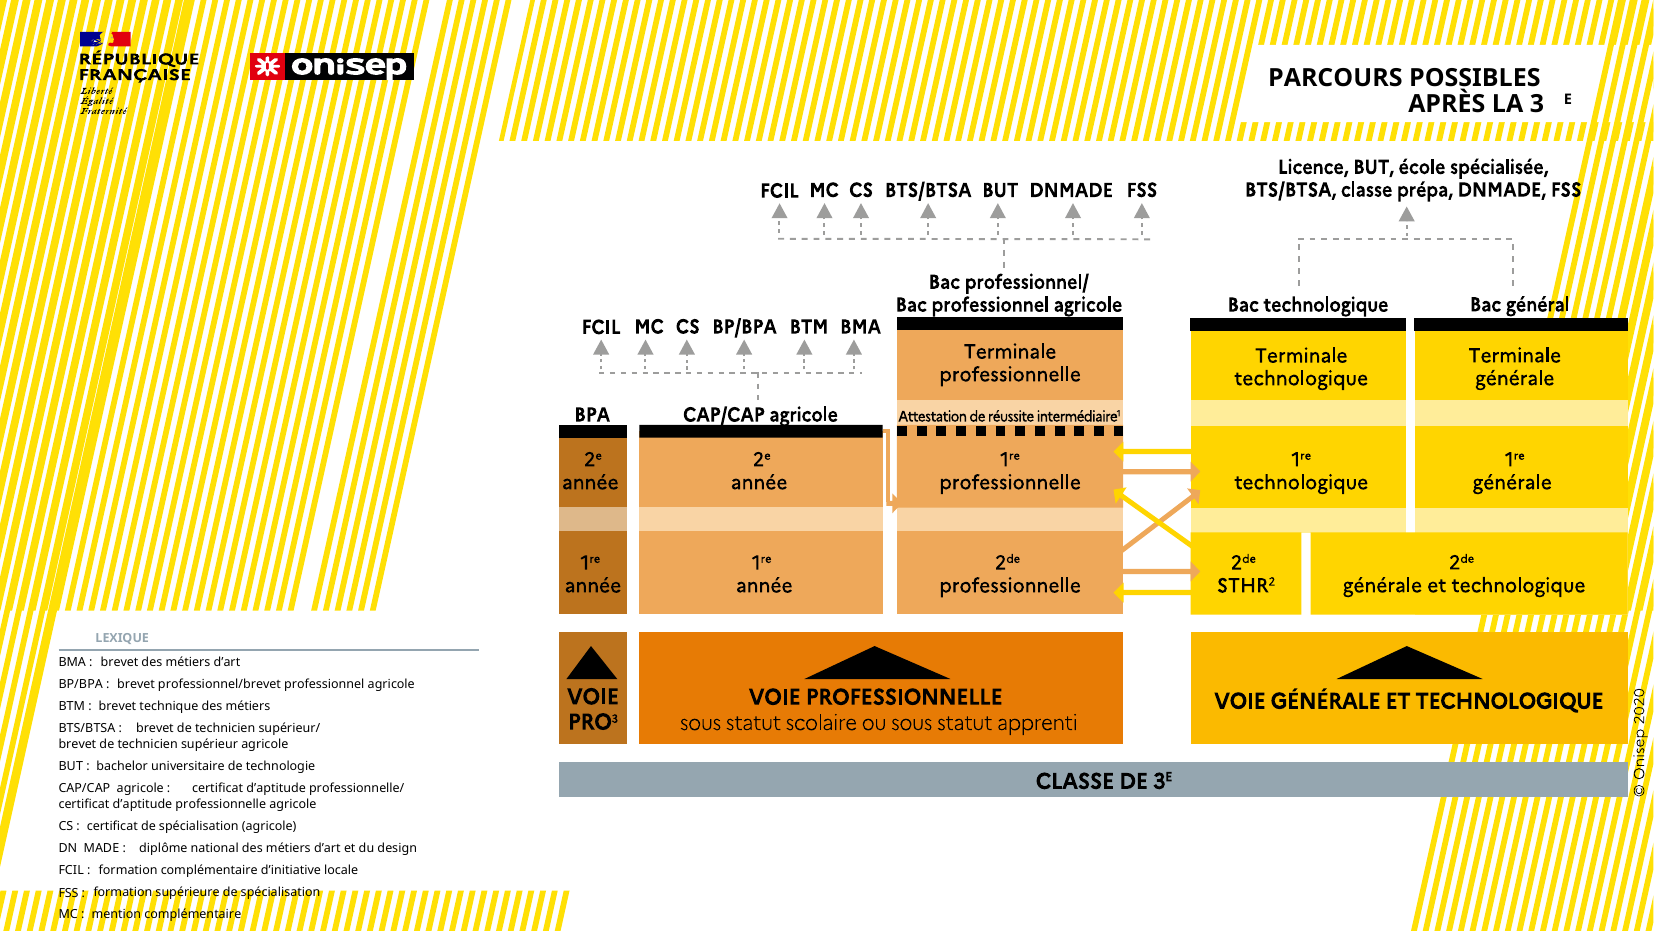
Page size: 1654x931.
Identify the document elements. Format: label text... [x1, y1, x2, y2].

text_box [596, 407, 610, 422]
text_box [936, 182, 958, 198]
text_box [811, 182, 824, 198]
text_box [791, 183, 799, 198]
text_box CAP/CAP agricole : [58, 779, 186, 795]
text_box [969, 300, 1000, 312]
text_box [1622, 787, 1654, 931]
text_box [1286, 182, 1296, 197]
text_box [1378, 159, 1389, 174]
text_box [816, 203, 833, 219]
text_box [1515, 163, 1549, 178]
text_box [559, 632, 627, 744]
text_box [1492, 300, 1501, 312]
text_box [770, 410, 779, 422]
text_box formation complémentaire d’initiative locale [95, 861, 438, 880]
text_box [498, 0, 1654, 931]
text_box [984, 182, 993, 198]
text_box [559, 425, 627, 614]
text_box [0, 0, 66, 296]
text_box [1282, 296, 1302, 312]
text_box [592, 319, 605, 335]
text_box [683, 406, 710, 423]
text_box PARCOURS POSSIBLES [1268, 59, 1554, 92]
text_box [1229, 297, 1248, 312]
text_box [0, 0, 43, 191]
text_box E [1563, 88, 1573, 108]
text_box [1067, 278, 1077, 290]
text_box [1356, 300, 1367, 317]
text_box certificat d’aptitude professionnelle agricole [58, 795, 394, 815]
text_box [754, 319, 764, 334]
text_box [828, 410, 838, 422]
text_box [1503, 182, 1517, 197]
text_box [1368, 300, 1388, 313]
text_box bachelor universitaire de technologie [93, 757, 382, 776]
text_box [1389, 170, 1394, 178]
text_box certificat de spécialisation (agricole) [86, 817, 363, 836]
text_box [0, 0, 219, 867]
text_box [1046, 278, 1056, 289]
text_box [322, 0, 465, 611]
text_box [1355, 159, 1364, 174]
text_box [845, 339, 862, 355]
text_box [853, 319, 866, 334]
text_box [678, 339, 695, 355]
text_box [123, 0, 430, 611]
text_box brevet professionnel/brevet professionnel agricole [113, 674, 502, 694]
text_box [1330, 300, 1351, 317]
text_box BMA : [58, 653, 97, 672]
text_box [0, 0, 31, 138]
text_box [1001, 300, 1012, 312]
text_box [636, 319, 649, 334]
text_box [88, 0, 230, 611]
text_box [1471, 297, 1481, 312]
text_box [1356, 185, 1365, 197]
text_box [1034, 300, 1044, 312]
text_box [791, 319, 801, 334]
text_box [1271, 300, 1281, 312]
text_box [1246, 182, 1256, 197]
text_box formation supérieure de spécialisation [90, 883, 387, 902]
text_box brevet technique des métiers [95, 696, 329, 716]
text_box [1034, 278, 1045, 290]
text_box BP/BPA : [58, 675, 113, 694]
text_box BTS/BTSA : [58, 719, 132, 735]
text_box mention complémentaire [88, 905, 285, 924]
text_box [583, 319, 591, 334]
text_box [1303, 300, 1324, 312]
text_box [944, 300, 962, 312]
text_box [1075, 182, 1089, 198]
text_box [369, 0, 512, 611]
text_box diplôme national des métiers d’art et du design [135, 839, 502, 859]
text_box [920, 203, 937, 219]
text_box [896, 182, 918, 198]
text_box [917, 300, 927, 312]
text_box [346, 0, 489, 611]
text_box [1090, 182, 1102, 198]
text_box [358, 0, 500, 611]
text_box FCIL : [58, 861, 95, 880]
text_box brevet de technicien supérieur agricole [58, 735, 357, 754]
text_box certificat d’aptitude professionnelle/ [188, 779, 474, 798]
text_box [886, 182, 896, 198]
text_box [1057, 278, 1066, 289]
text_box BTM : [58, 697, 95, 716]
text_box [0, 0, 78, 349]
text_box [714, 319, 723, 334]
text_box [1296, 182, 1337, 200]
text_box [1045, 182, 1057, 198]
text_box [587, 407, 597, 422]
text_box [761, 183, 770, 198]
text_box LEXIQUE [95, 628, 150, 645]
text_box brevet des métiers d’art [97, 652, 292, 672]
text_box [826, 182, 839, 198]
text_box [1024, 300, 1033, 312]
text_box [1410, 186, 1416, 197]
text_box [1263, 298, 1271, 312]
text_box [962, 296, 970, 312]
text_box FSS : [58, 883, 90, 902]
text_box [1482, 300, 1491, 312]
text_box [1279, 159, 1292, 174]
text_box [852, 203, 870, 219]
text_box [1007, 182, 1018, 198]
text_box [897, 297, 916, 312]
text_box [1399, 163, 1430, 175]
text_box [1249, 300, 1259, 312]
text_box [995, 182, 1006, 198]
text_box [1031, 182, 1043, 198]
text_box [651, 318, 664, 334]
text_box [0, 890, 1418, 931]
text_box [1366, 159, 1377, 175]
text_box [770, 182, 783, 199]
text_box [1645, 893, 1654, 931]
text_box MC : [58, 905, 88, 924]
text_box [1128, 182, 1136, 198]
text_box [111, 0, 254, 611]
text_box [1473, 182, 1486, 197]
text_box [771, 203, 788, 219]
text_box [1082, 273, 1089, 293]
text_box [1104, 182, 1112, 198]
text_box [0, 0, 55, 243]
text_box [763, 319, 777, 334]
text_box [1506, 296, 1526, 317]
text_box [1060, 182, 1074, 198]
text_box [1450, 163, 1458, 175]
text_box [334, 0, 477, 611]
text_box [1398, 206, 1415, 222]
text_box [725, 319, 735, 334]
text_box [1416, 181, 1426, 198]
text_box DN MADE : [58, 839, 135, 858]
text_box [1293, 163, 1323, 175]
text_box [814, 319, 827, 334]
text_box [593, 339, 610, 355]
text_box [1112, 300, 1122, 312]
text_box [612, 319, 621, 334]
text_box [1459, 182, 1472, 197]
text_box APRÈS LA 3 [1408, 85, 1546, 118]
text_box [1532, 182, 1546, 200]
text_box [1065, 203, 1082, 219]
text_box [1324, 163, 1349, 178]
text_box [1435, 163, 1445, 175]
text_box [0, 0, 8, 32]
text_box [734, 318, 752, 338]
text_box [99, 0, 242, 611]
text_box [926, 182, 936, 198]
text_box [1427, 185, 1453, 202]
text_box [0, 0, 19, 85]
text_box [1075, 301, 1081, 312]
text_box [1633, 840, 1654, 931]
text_box [637, 339, 654, 355]
text_box [1459, 163, 1490, 179]
text_box CS : [58, 817, 86, 836]
text_box [676, 318, 700, 334]
text_box [1366, 185, 1392, 198]
text_box [1256, 182, 1278, 198]
text_box [1136, 182, 1147, 198]
text_box [1278, 181, 1285, 201]
text_box [1013, 300, 1022, 312]
text_box [867, 319, 881, 334]
text_box [918, 181, 925, 201]
text_box [639, 632, 1123, 744]
text_box [802, 410, 823, 422]
text_box [841, 319, 851, 334]
text_box [311, 0, 453, 611]
text_box [1552, 182, 1571, 198]
text_box [958, 182, 972, 198]
text_box [1341, 185, 1351, 198]
text_box [1086, 300, 1107, 312]
text_box [1398, 185, 1409, 202]
text_box [736, 339, 753, 355]
text_box [1147, 182, 1157, 198]
text_box [930, 274, 960, 290]
text_box [1518, 182, 1531, 197]
text_box [966, 278, 995, 294]
text_box [576, 407, 586, 422]
text_box [801, 319, 812, 334]
text_box BUT : [58, 757, 93, 776]
text_box [727, 406, 754, 423]
text_box [1488, 182, 1502, 197]
text_box [1495, 163, 1504, 175]
text_box [755, 407, 765, 422]
text_box [1133, 203, 1150, 219]
text_box [995, 273, 1029, 290]
text_box [711, 407, 721, 422]
text_box [1054, 300, 1063, 312]
text_box [796, 339, 813, 355]
text_box [849, 182, 873, 198]
text_box [989, 203, 1006, 219]
text_box brevet de technicien supérieur/ [132, 718, 381, 738]
